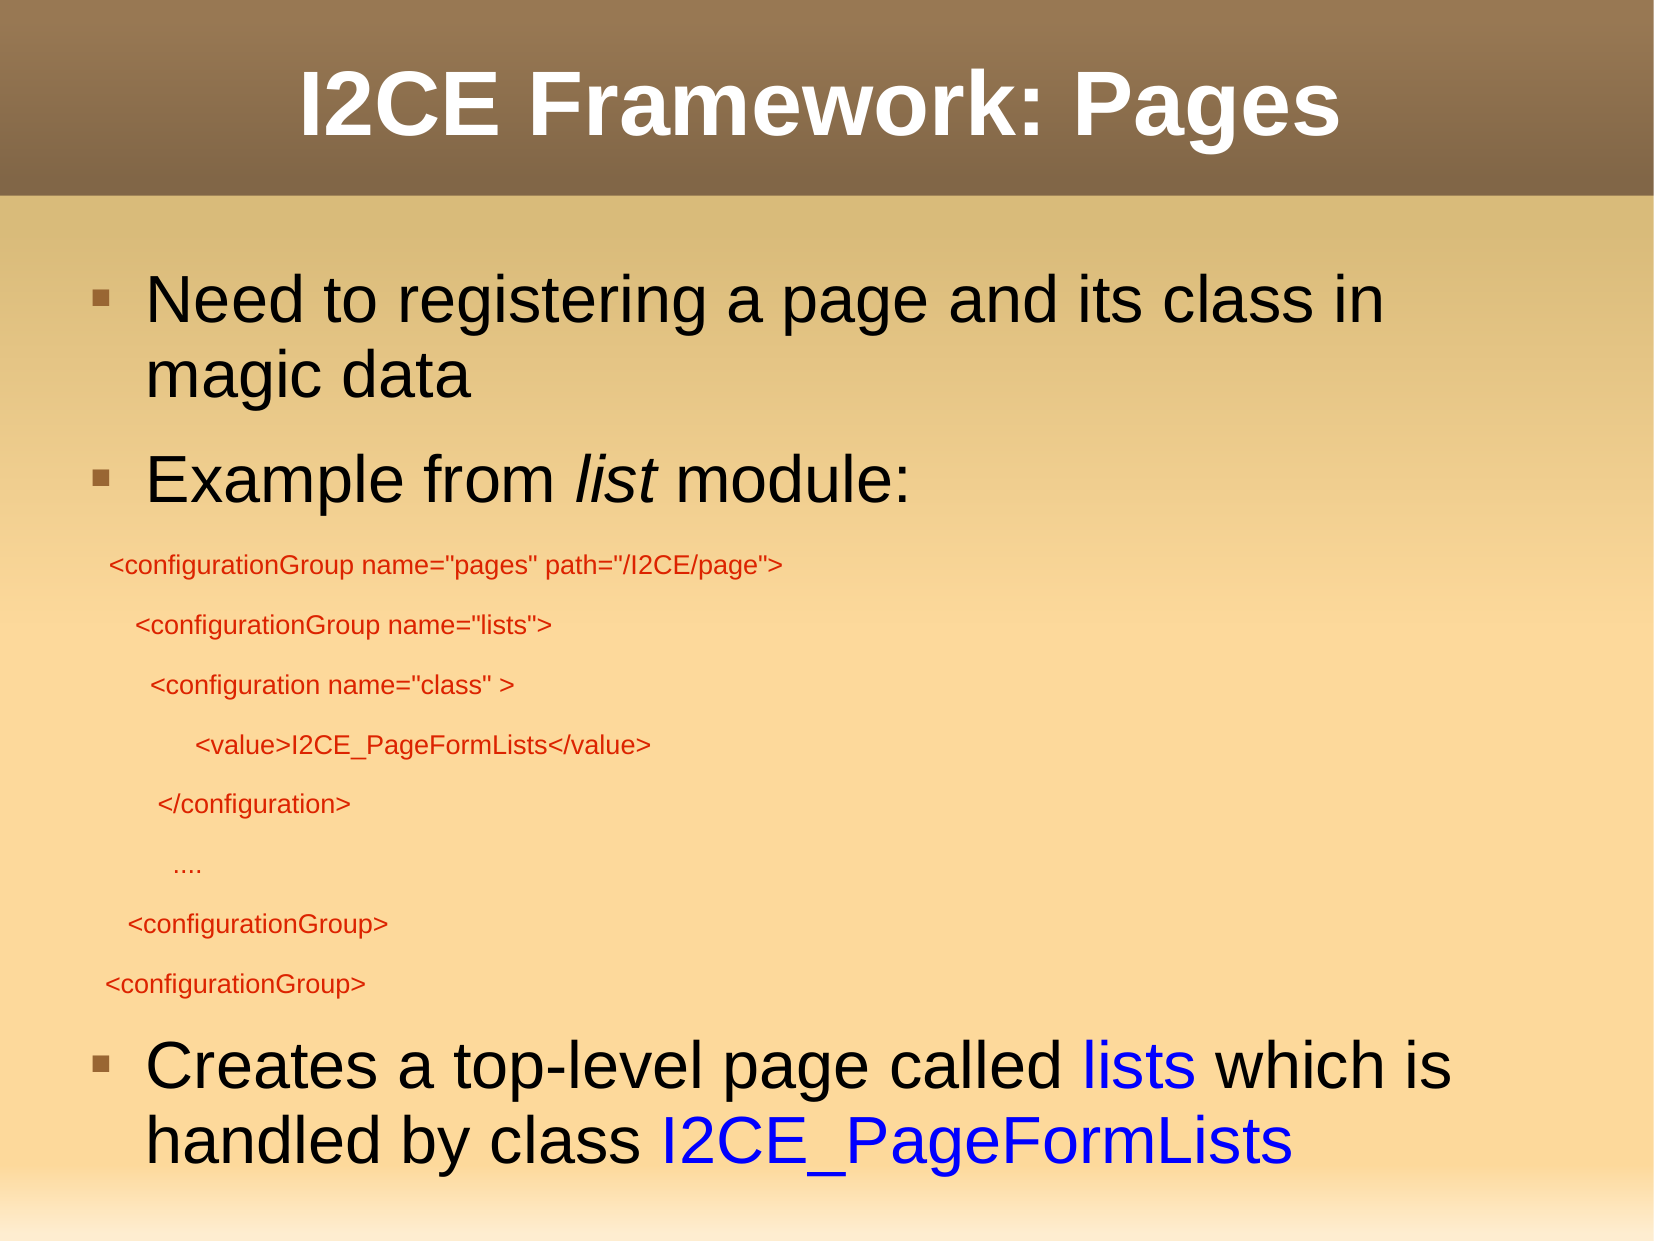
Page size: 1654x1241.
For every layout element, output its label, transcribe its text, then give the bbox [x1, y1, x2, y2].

picture [0, 0, 1654, 1241]
list Need to registering a page and its class in magic data Example from list module: <configurationGroup name="pages" path="/I2CE/page"> <configurationGroup name="lists"> <configuration name="class" > <value>I2CE_PageFormLists</value> </configuration> .... <configurationGroup> <configurationGroup> Creates a top-level page called lists which is handled by class I2CE_PageFormLists [75, 262, 1564, 1241]
title I2CE Framework: Pages [76, 0, 1565, 208]
